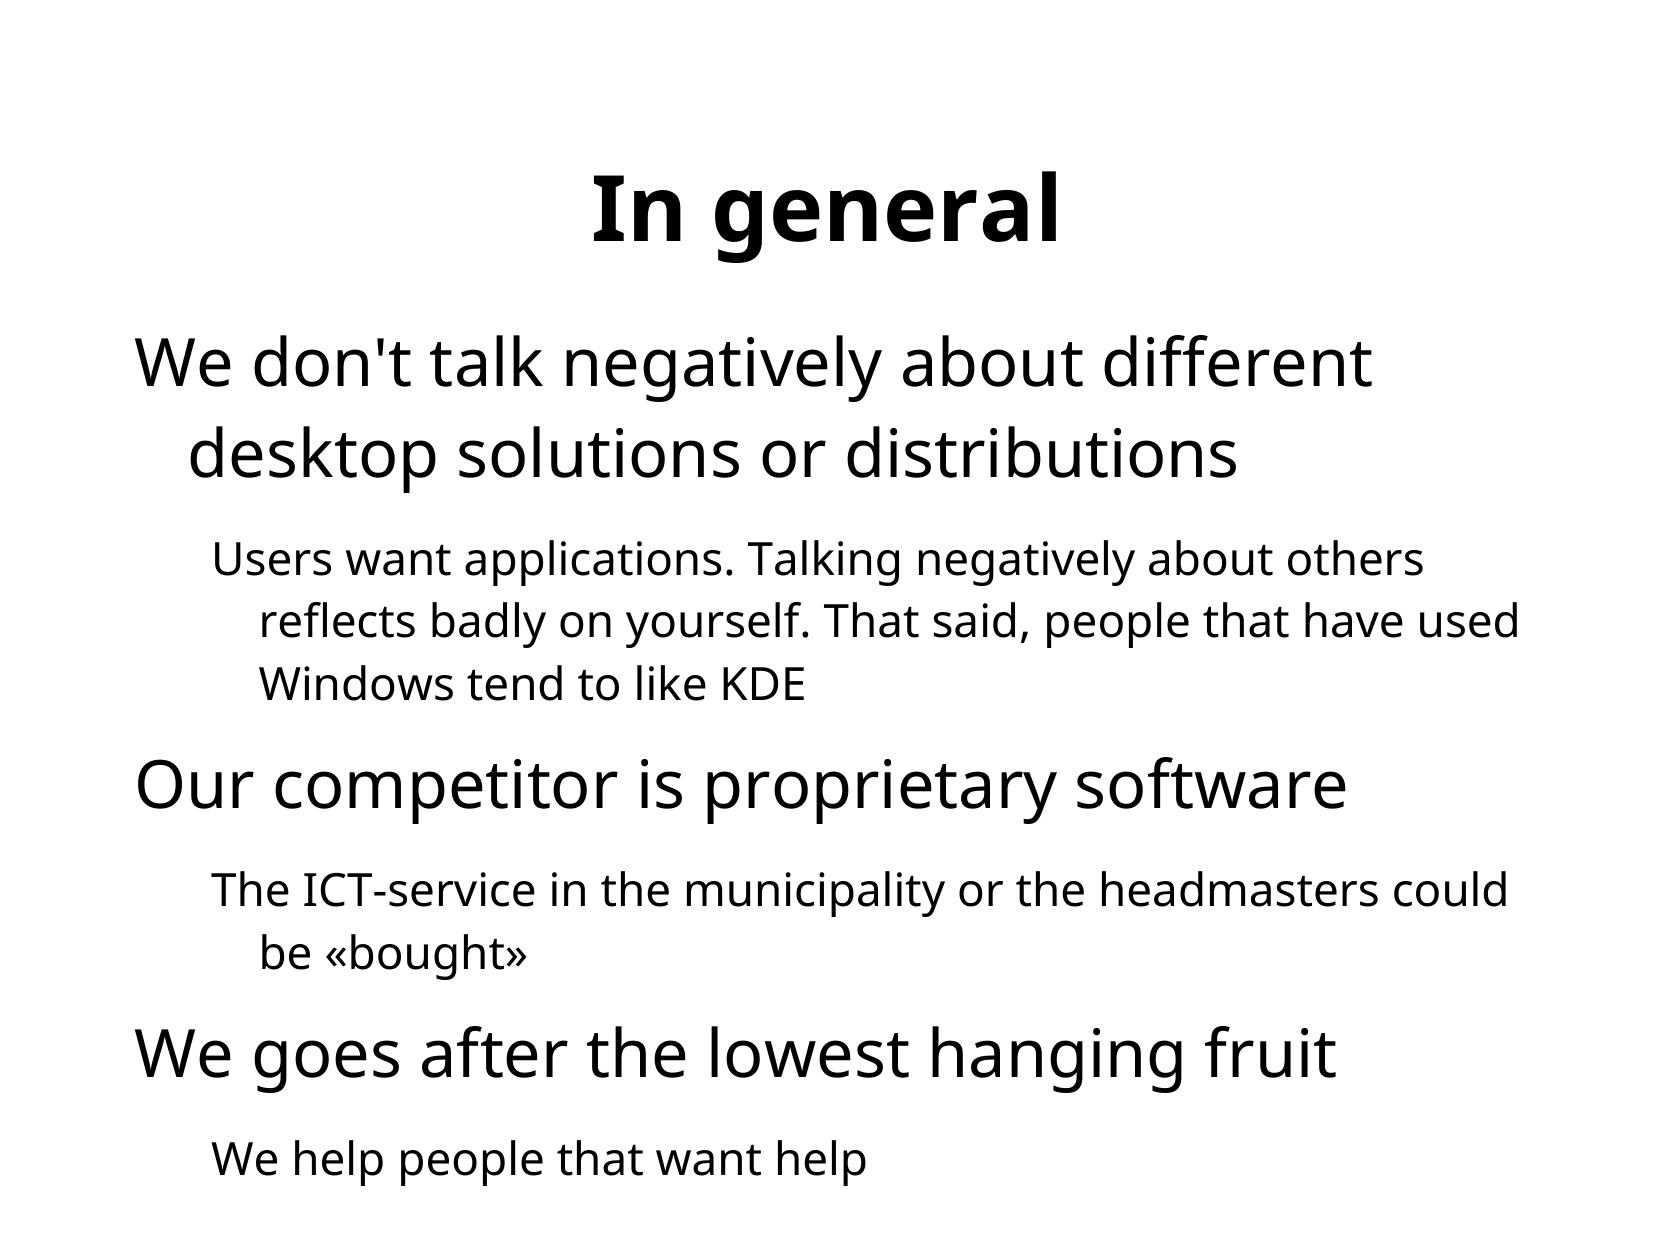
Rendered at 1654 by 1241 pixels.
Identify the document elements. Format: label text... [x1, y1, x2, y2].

list We don't talk negatively about different desktop solutions or distributions Users want applications. Talking negatively about others reflects badly on yourself. That said, people that have used Windows tend to like KDE Our competitor is proprietary software The ICT-service in the municipality or the headmasters could be «bought» We goes after the lowest hanging fruit We help people that want help [116, 315, 1529, 1109]
title In general [121, 102, 1534, 311]
